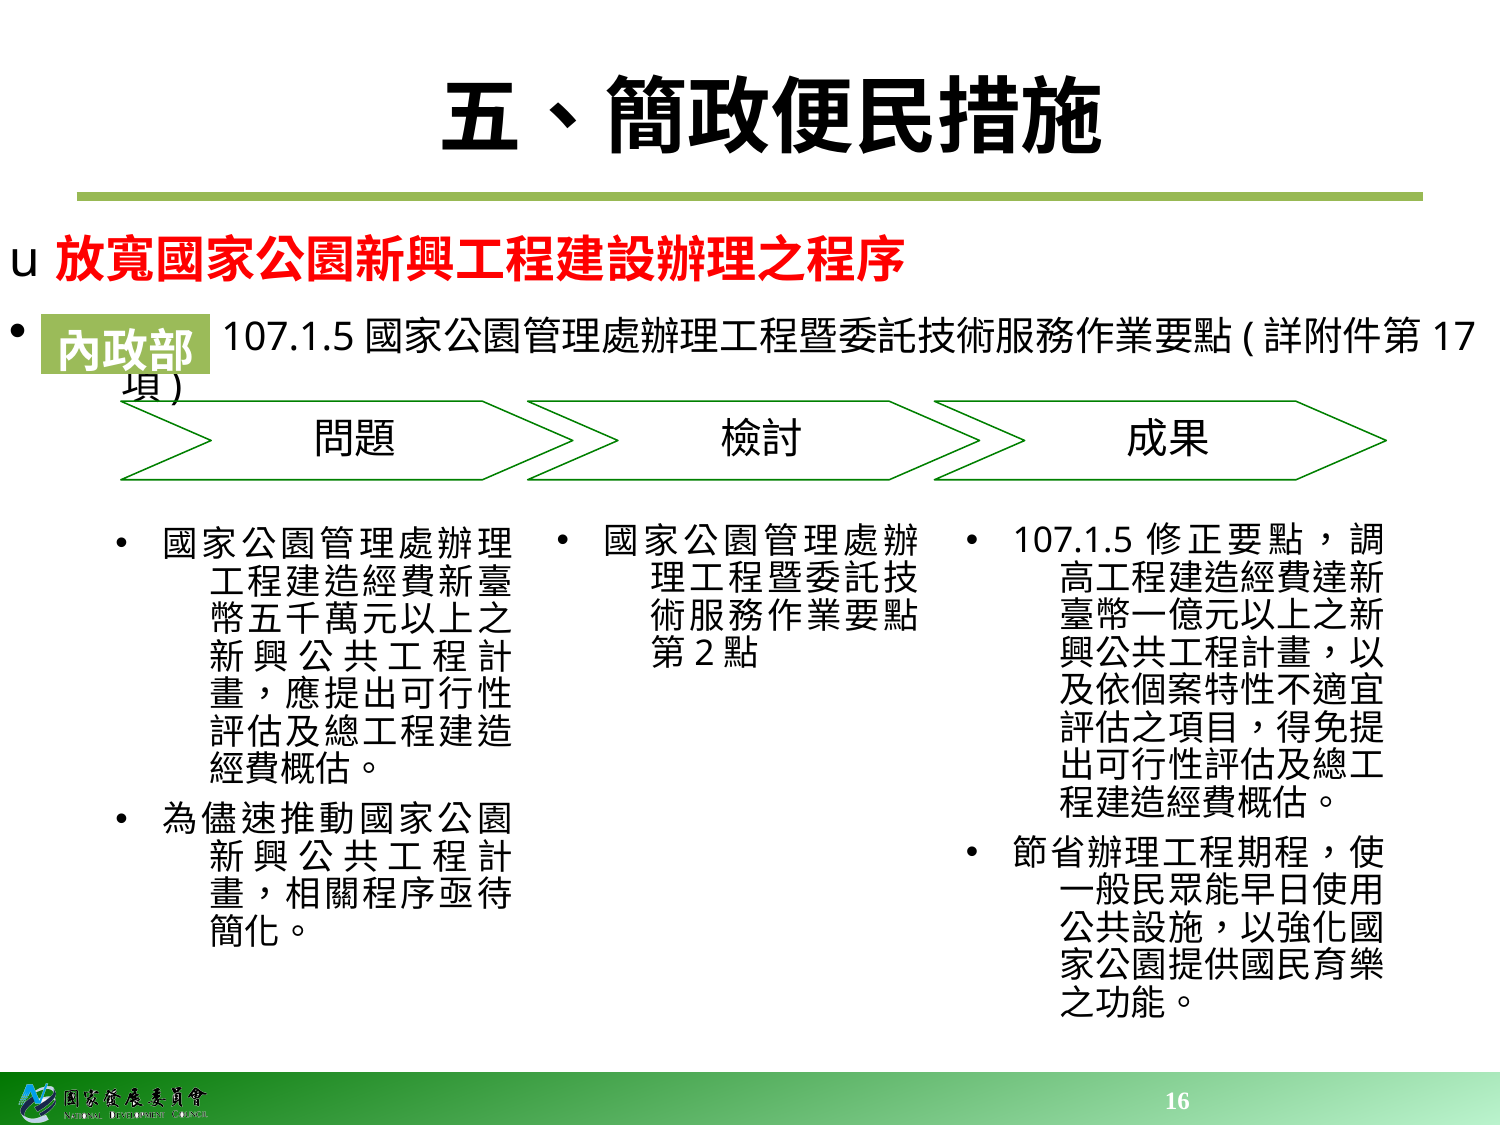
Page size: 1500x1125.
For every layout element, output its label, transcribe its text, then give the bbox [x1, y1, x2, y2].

text_box 107.1.5修正要點，調高工程建造經費達新臺幣一億元以上之新興公共工程計畫，以及依個案特性不適宜評估之項目，得免提出可行性評估及總工程建造經費概估。 節省辦理工程期程，使一般民眾能早日使用公共設施，以強化國家公園提供國民育樂之功能。 [950, 514, 1400, 1048]
text_box 放寬國家公園新興工程建設辦理之程序 107.1.5國家公園管理處辦理工程暨委託技術服務作業要點(詳附件第17項) [0, 220, 1500, 415]
text_box 國家公園管理處辦理工程建造經費新臺幣五千萬元以上之新興公共工程計畫，應提出可行性評估及總工程建造經費概估。 為儘速推動國家公園新興公共工程計畫，相關程序亟待簡化。 [100, 519, 528, 959]
text_box 成果 [934, 401, 1387, 480]
text_box 國家公園管理處辦理工程暨委託技術服務作業要點第2點 [541, 515, 935, 644]
text_box 檢討 [527, 401, 980, 480]
text_box 問題 [120, 401, 573, 480]
text_box 內政部 [41, 314, 210, 374]
text_box 16 [1149, 1069, 1500, 1125]
title 五、簡政便民措施 [76, 19, 1427, 207]
